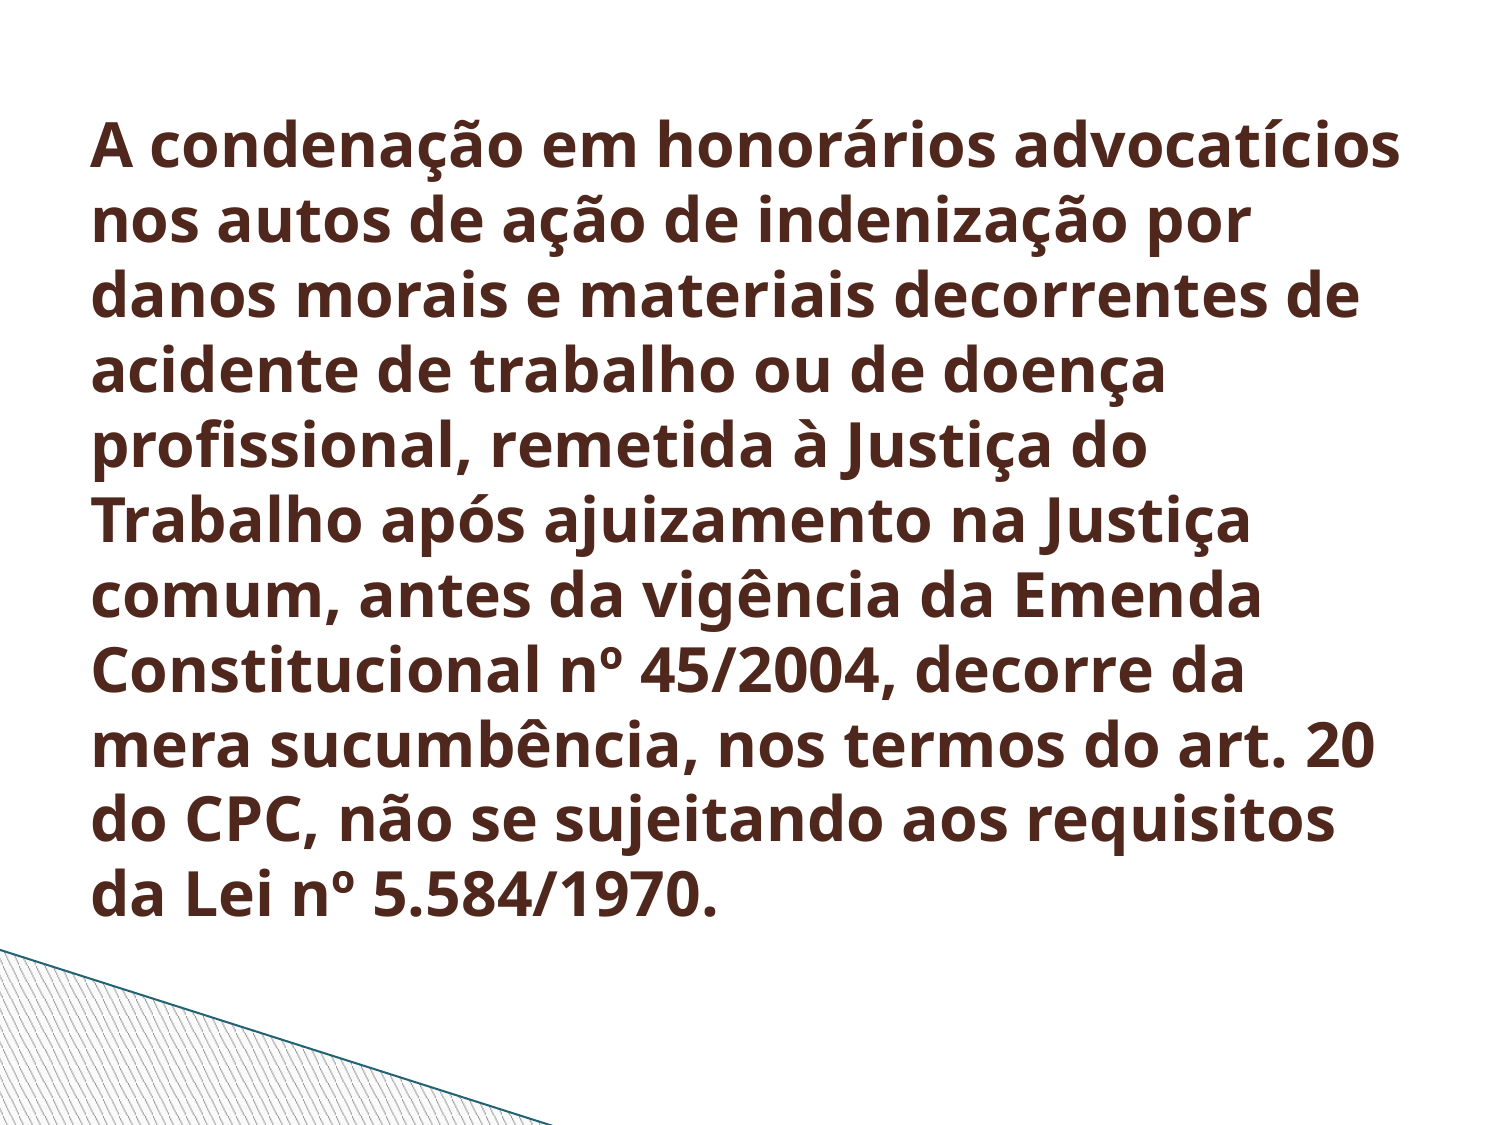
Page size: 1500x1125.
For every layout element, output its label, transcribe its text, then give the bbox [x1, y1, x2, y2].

title A condenação em honorários advocatícios nos autos de ação de indenização por danos morais e materiais decorrentes de acidente de trabalho ou de doença profissional, remetida à Justiça do Trabalho após ajuizamento na Justiça comum, antes da vigência da Emenda Constitucional nº 45/2004, decorre da mera sucumbência, nos termos do art. 20 do CPC, não se sujeitando aos requisitos da Lei nº 5.584/1970. [75, 90, 1425, 937]
picture [0, 952, 543, 1125]
